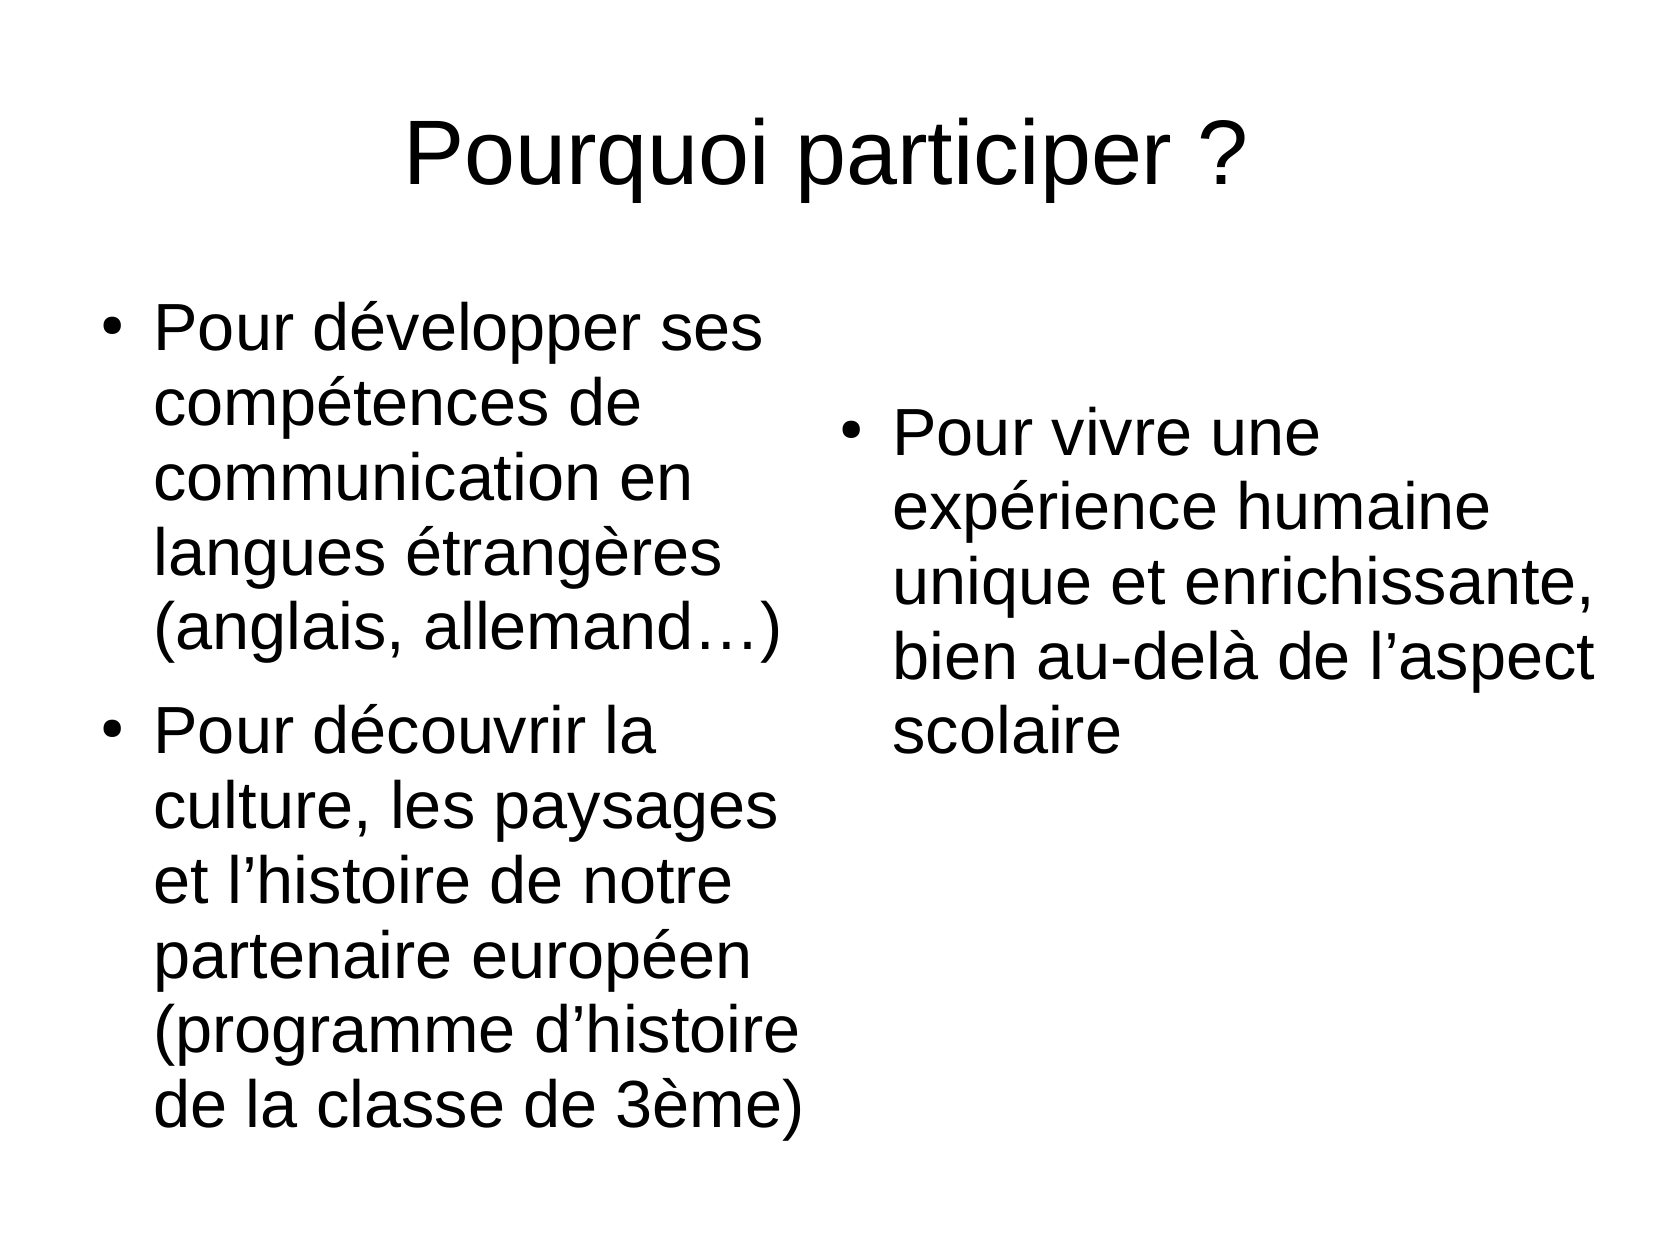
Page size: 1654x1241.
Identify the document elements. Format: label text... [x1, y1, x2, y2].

list Pour vivre une expérience humaine unique et enrichissante, bien au-delà de l’aspect scolaire [821, 290, 1619, 1010]
list Pour développer ses compétences de communication en langues étrangères (anglais, allemand…) Pour découvrir la culture, les paysages et l’histoire de notre partenaire européen (programme d’histoire de la classe de 3ème) [82, 290, 809, 1143]
title Pourquoi participer ? [82, 49, 1571, 257]
